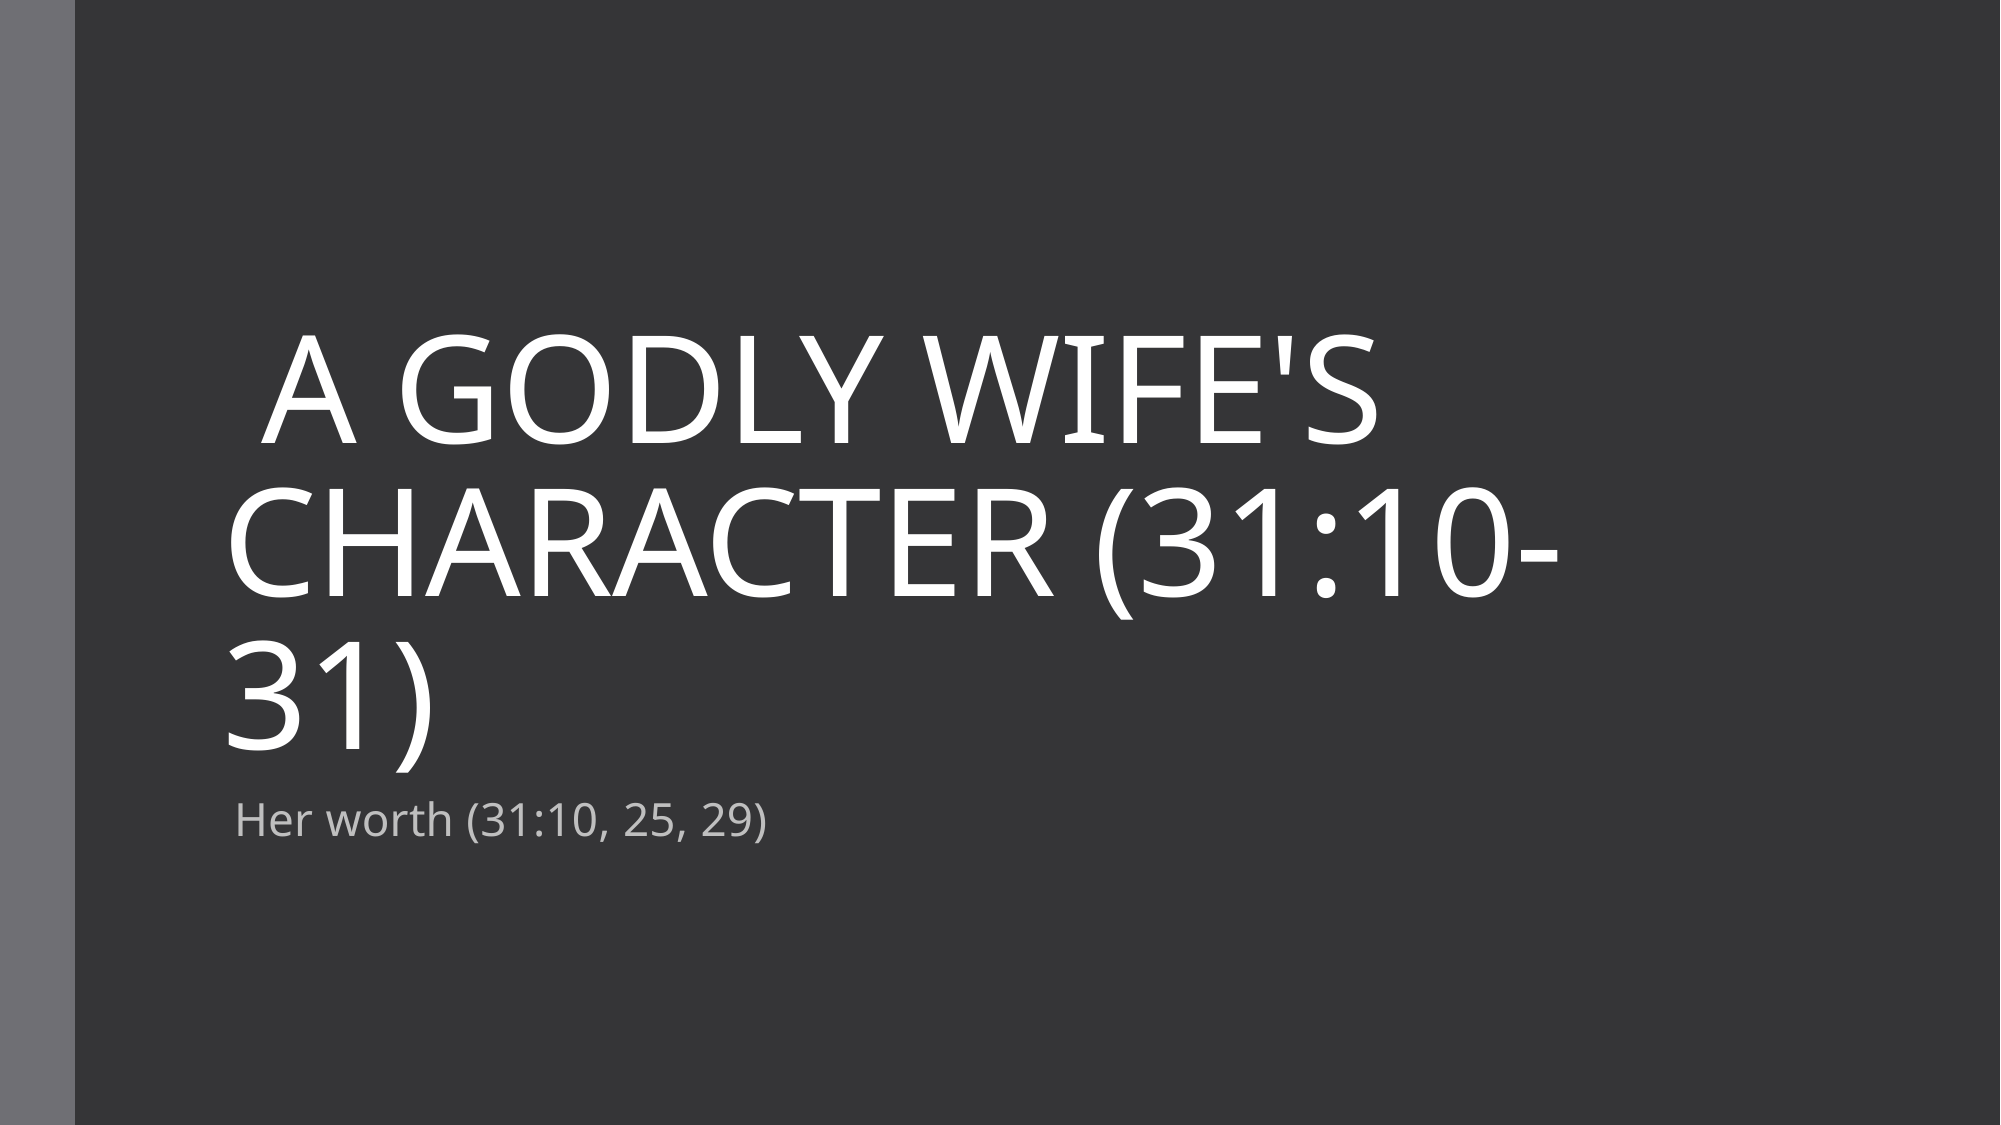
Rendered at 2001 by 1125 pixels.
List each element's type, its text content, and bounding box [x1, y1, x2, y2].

title A GODLY WIFE'S CHARACTER (31:10-31) [206, 124, 1752, 787]
subtitle Her worth (31:10, 25, 29) [206, 787, 1752, 1066]
